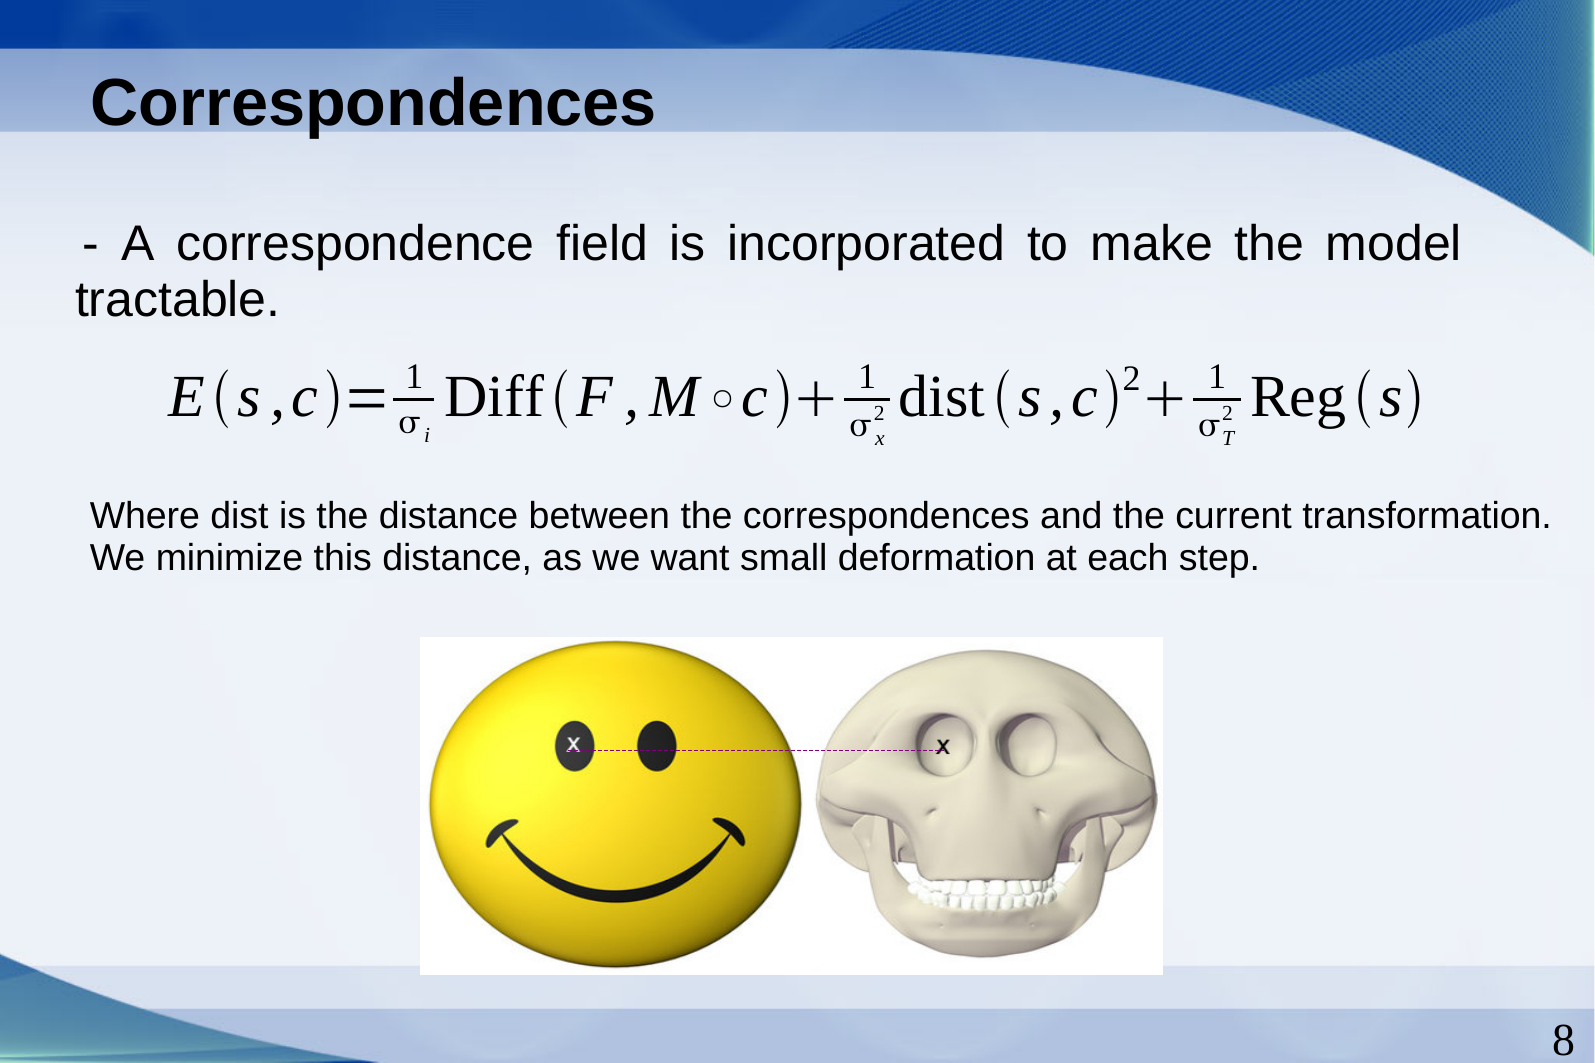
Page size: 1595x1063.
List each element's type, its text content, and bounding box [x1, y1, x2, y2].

chart [159, 355, 1431, 451]
picture [0, 0, 1595, 1063]
text_box Where dist is the distance between the correspondences and the current transformation. We minimize this distance, as we want small deformation at each step. [75, 487, 1568, 587]
text_box - A correspondence field is incorporated to make the model tractable. [75, 166, 1463, 376]
title Correspondences [90, 17, 1463, 166]
